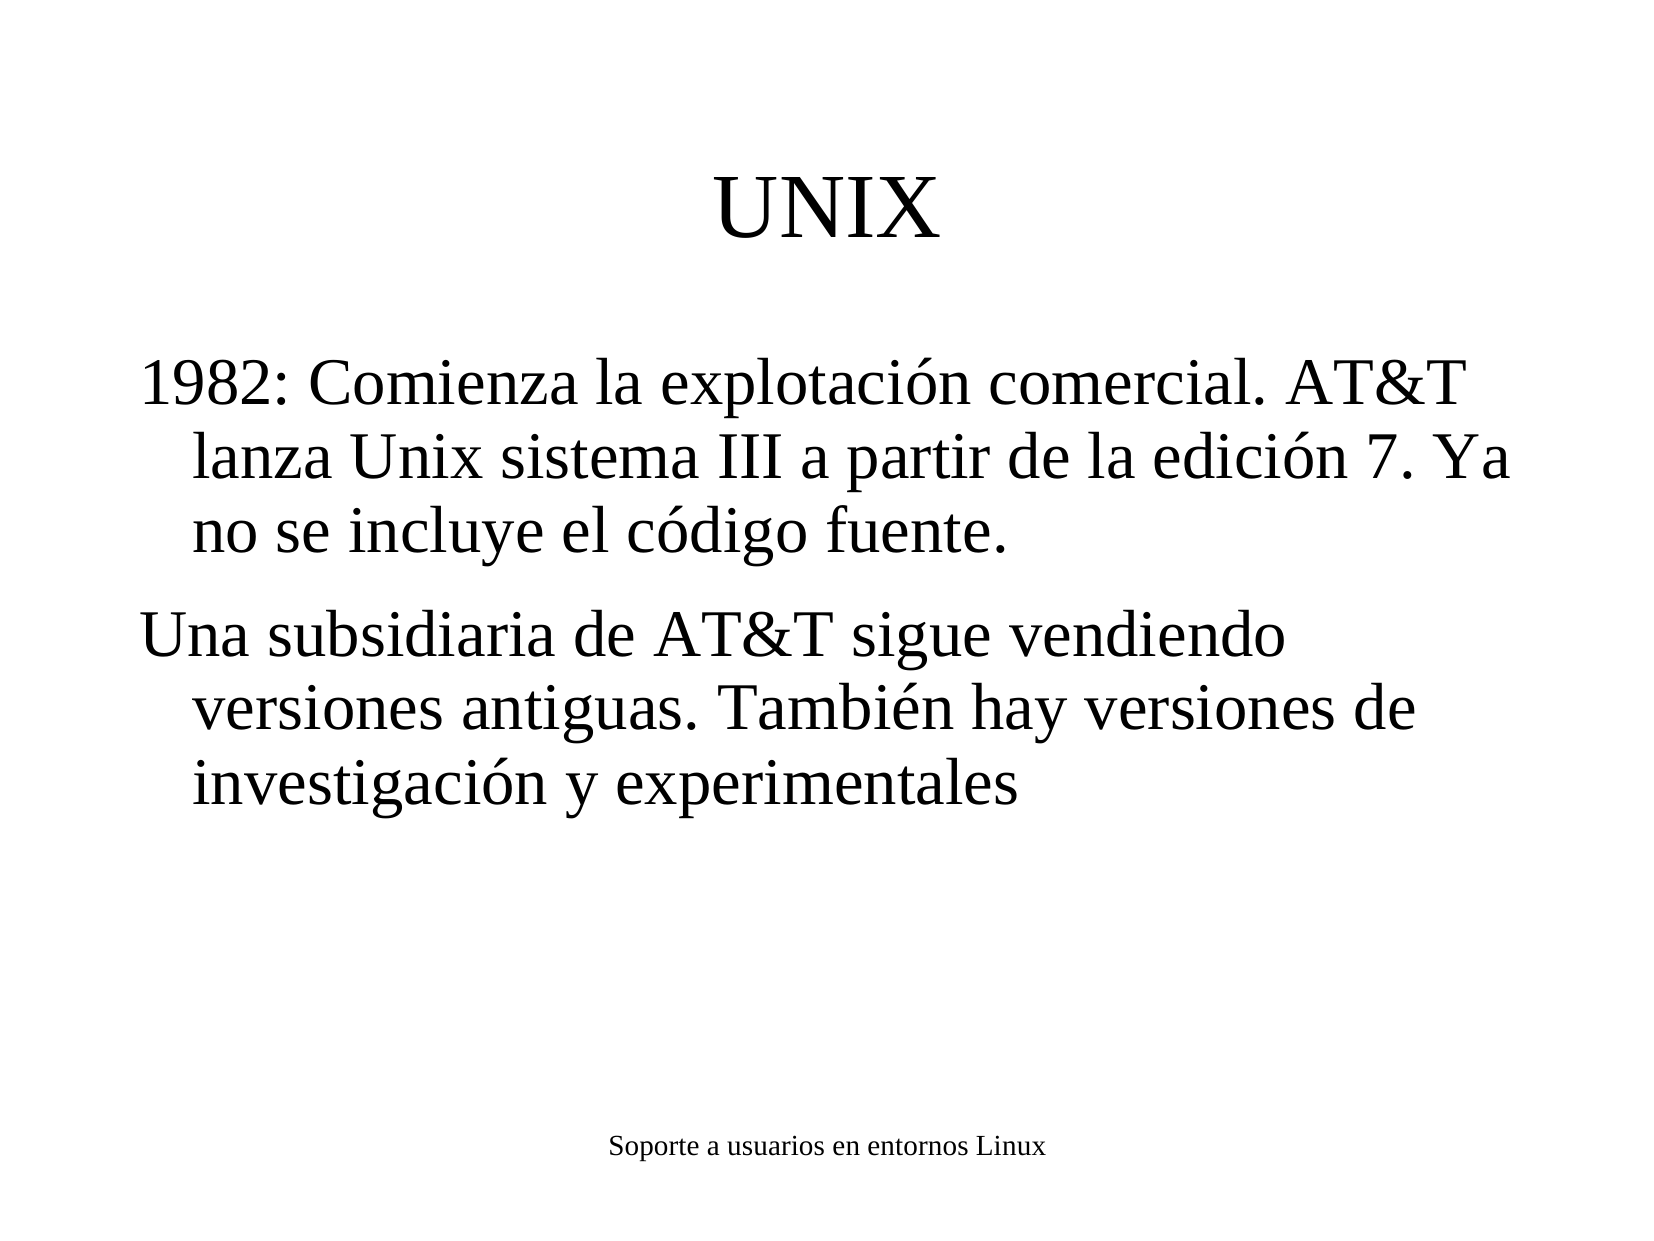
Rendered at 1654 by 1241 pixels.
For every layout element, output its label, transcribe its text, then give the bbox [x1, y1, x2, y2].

list 1982: Comienza la explotación comercial. AT&T lanza Unix sistema III a partir de la edición 7. Ya no se incluye el código fuente. Una subsidiaria de AT&T sigue vendiendo versiones antiguas. También hay versiones de investigación y experimentales [121, 344, 1534, 1127]
title UNIX [121, 102, 1534, 311]
